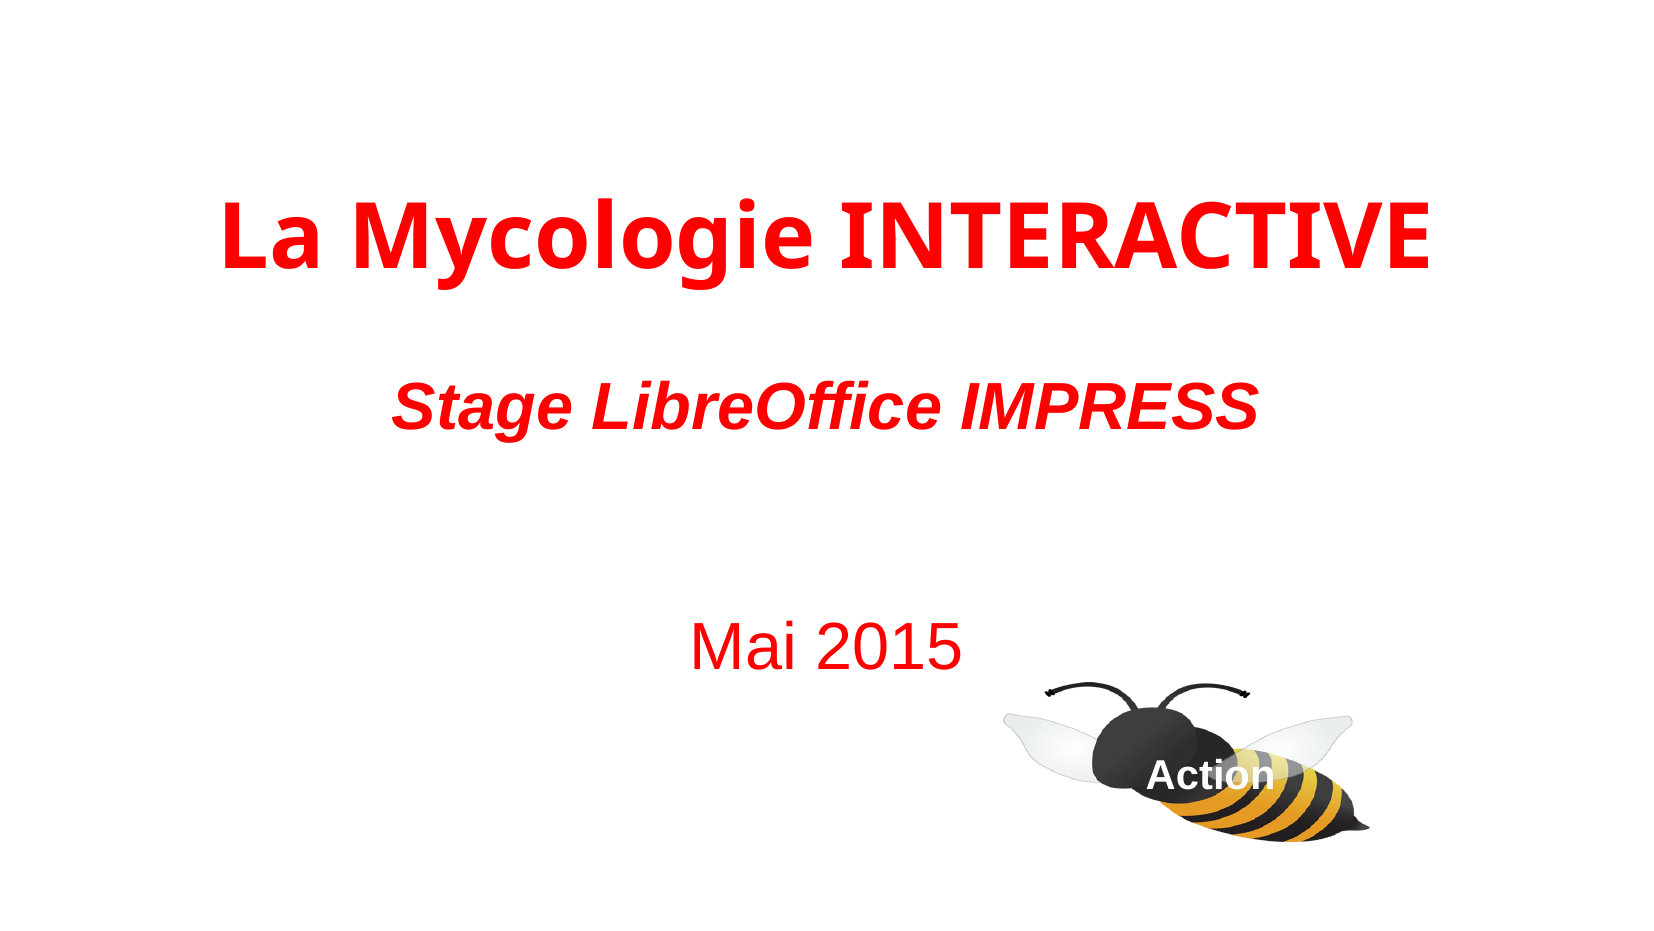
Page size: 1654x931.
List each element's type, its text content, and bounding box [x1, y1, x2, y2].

text_box Action [1121, 744, 1300, 806]
text_box La Mycologie INTERACTIVE [82, 154, 1571, 310]
text_box Stage LibreOffice IMPRESS Mai 2015 [82, 327, 1571, 718]
picture [1003, 682, 1370, 842]
